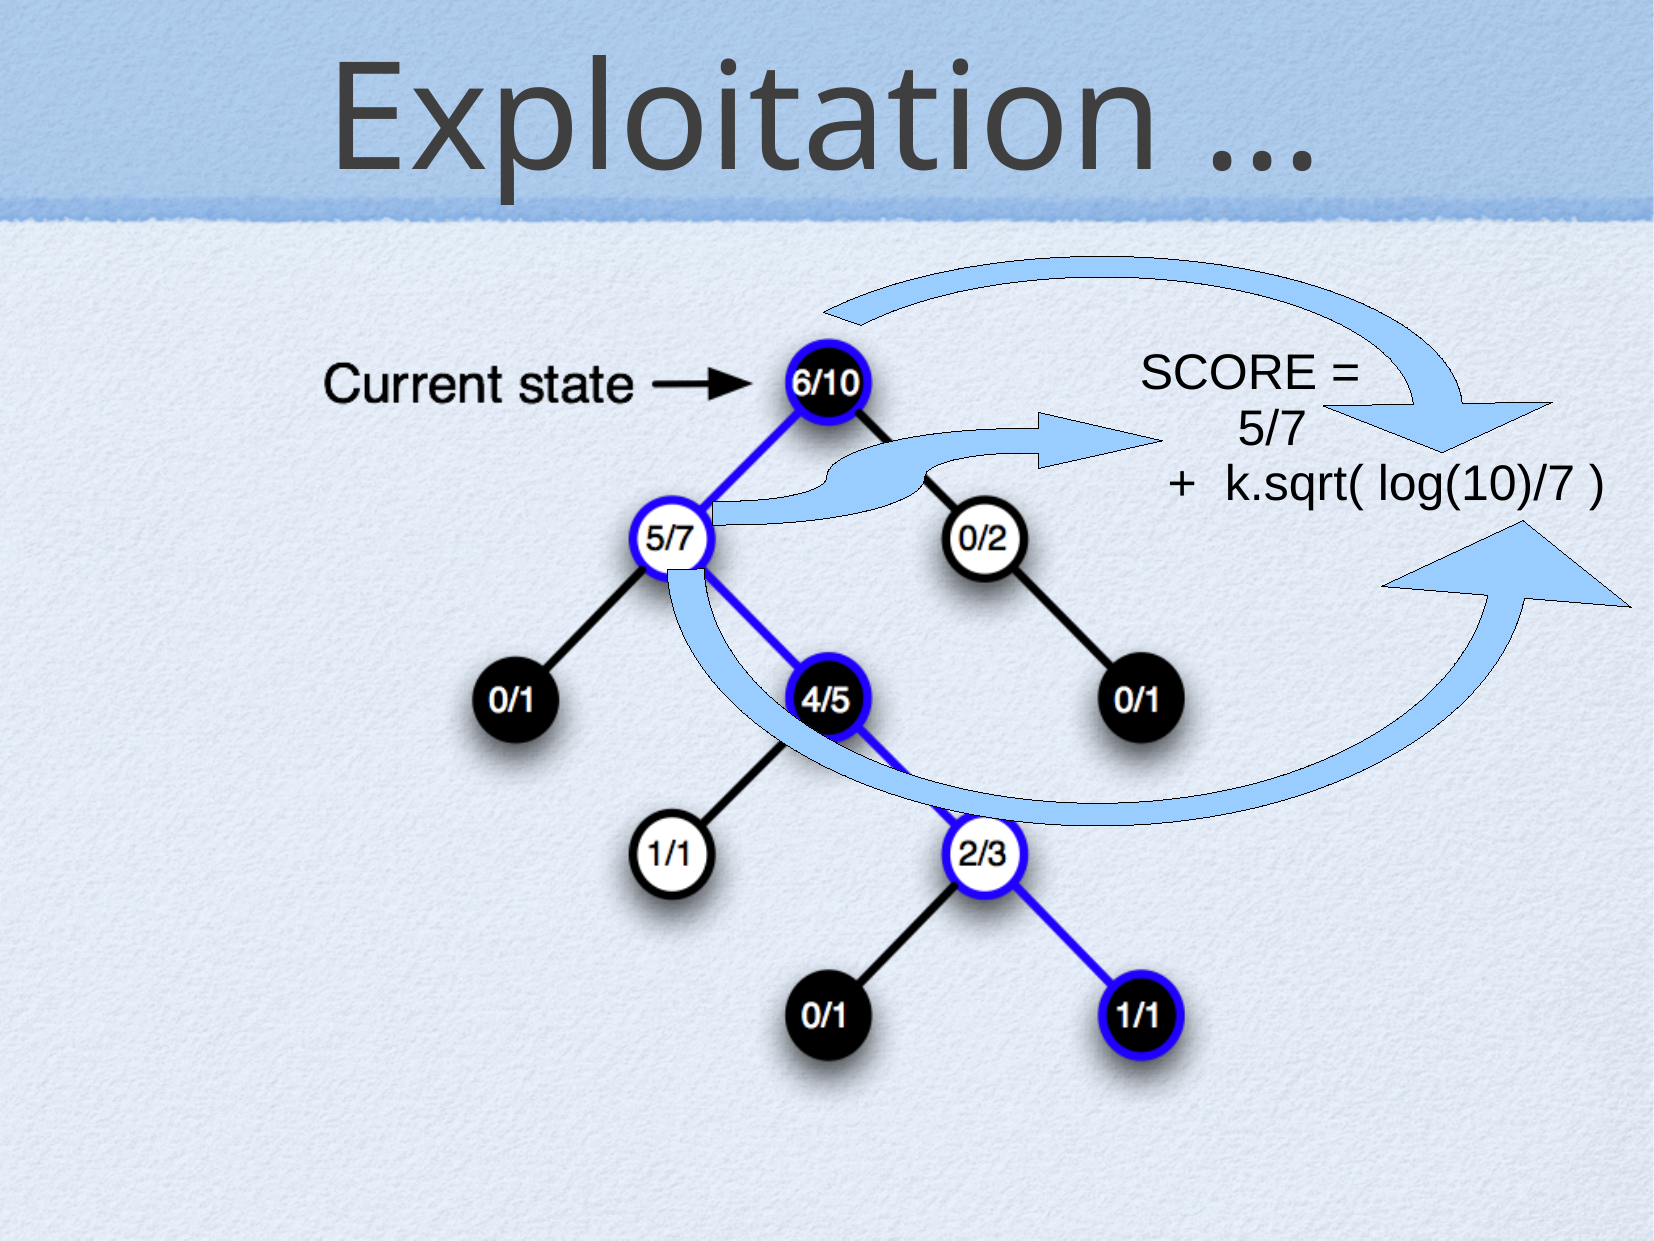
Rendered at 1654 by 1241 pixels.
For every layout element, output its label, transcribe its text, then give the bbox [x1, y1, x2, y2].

text_box [667, 520, 1632, 826]
text_box SCORE = 5/7 + k.sqrt( log(10)/7 ) [1125, 336, 1622, 519]
text_box [823, 256, 1553, 453]
text_box [712, 412, 1163, 526]
title Exploitation ... [161, 23, 1493, 199]
picture [0, 0, 1654, 1241]
